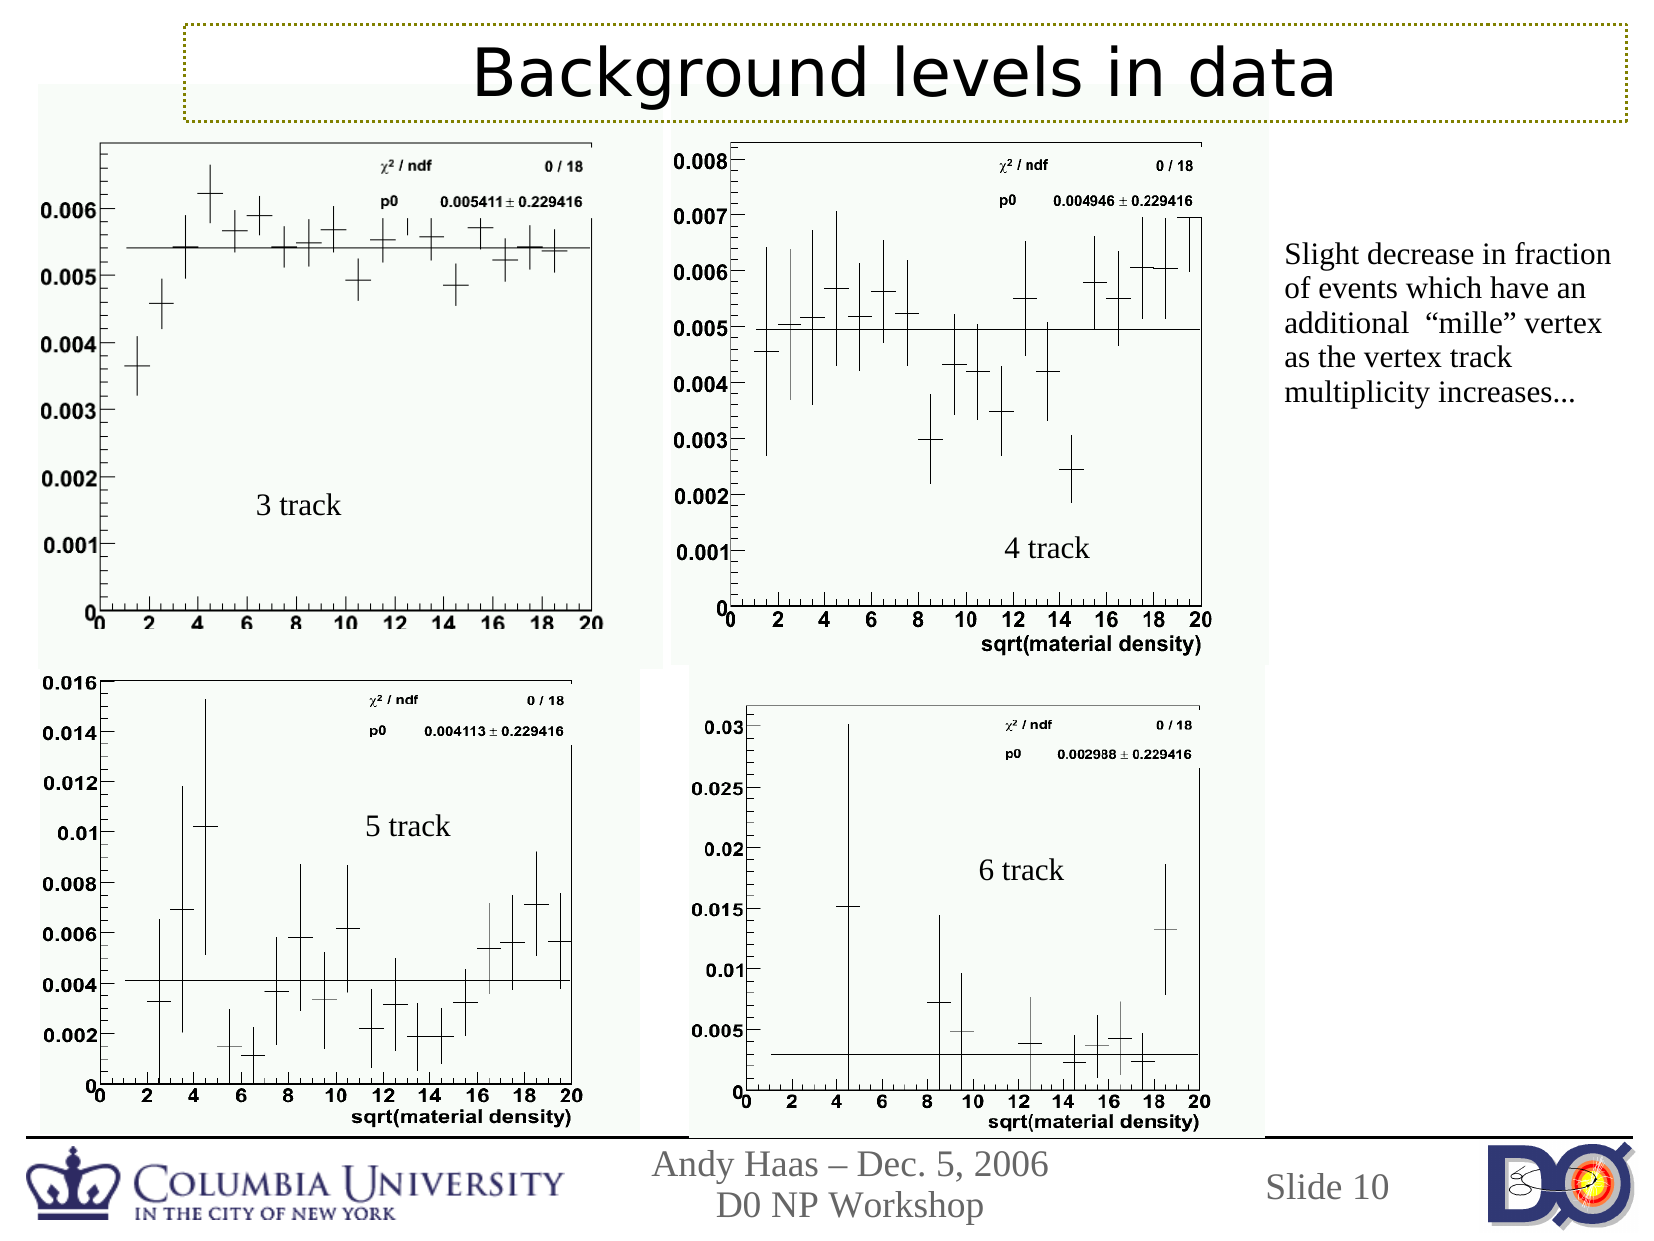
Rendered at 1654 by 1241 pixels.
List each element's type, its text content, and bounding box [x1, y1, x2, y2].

title Background levels in data [184, 24, 1627, 122]
picture [26, 1146, 565, 1220]
text_box 6 track [978, 852, 1065, 889]
text_box 3 track [255, 487, 342, 523]
text_box 5 track [365, 808, 452, 845]
text_box 4 track [1004, 530, 1091, 567]
text_box Slight decrease in fraction of events which have an additional “mille” vertex as the vertex track multiplicity increases... [1284, 202, 1630, 487]
picture [671, 122, 1269, 1138]
picture [38, 84, 663, 1134]
picture [1479, 1140, 1639, 1233]
